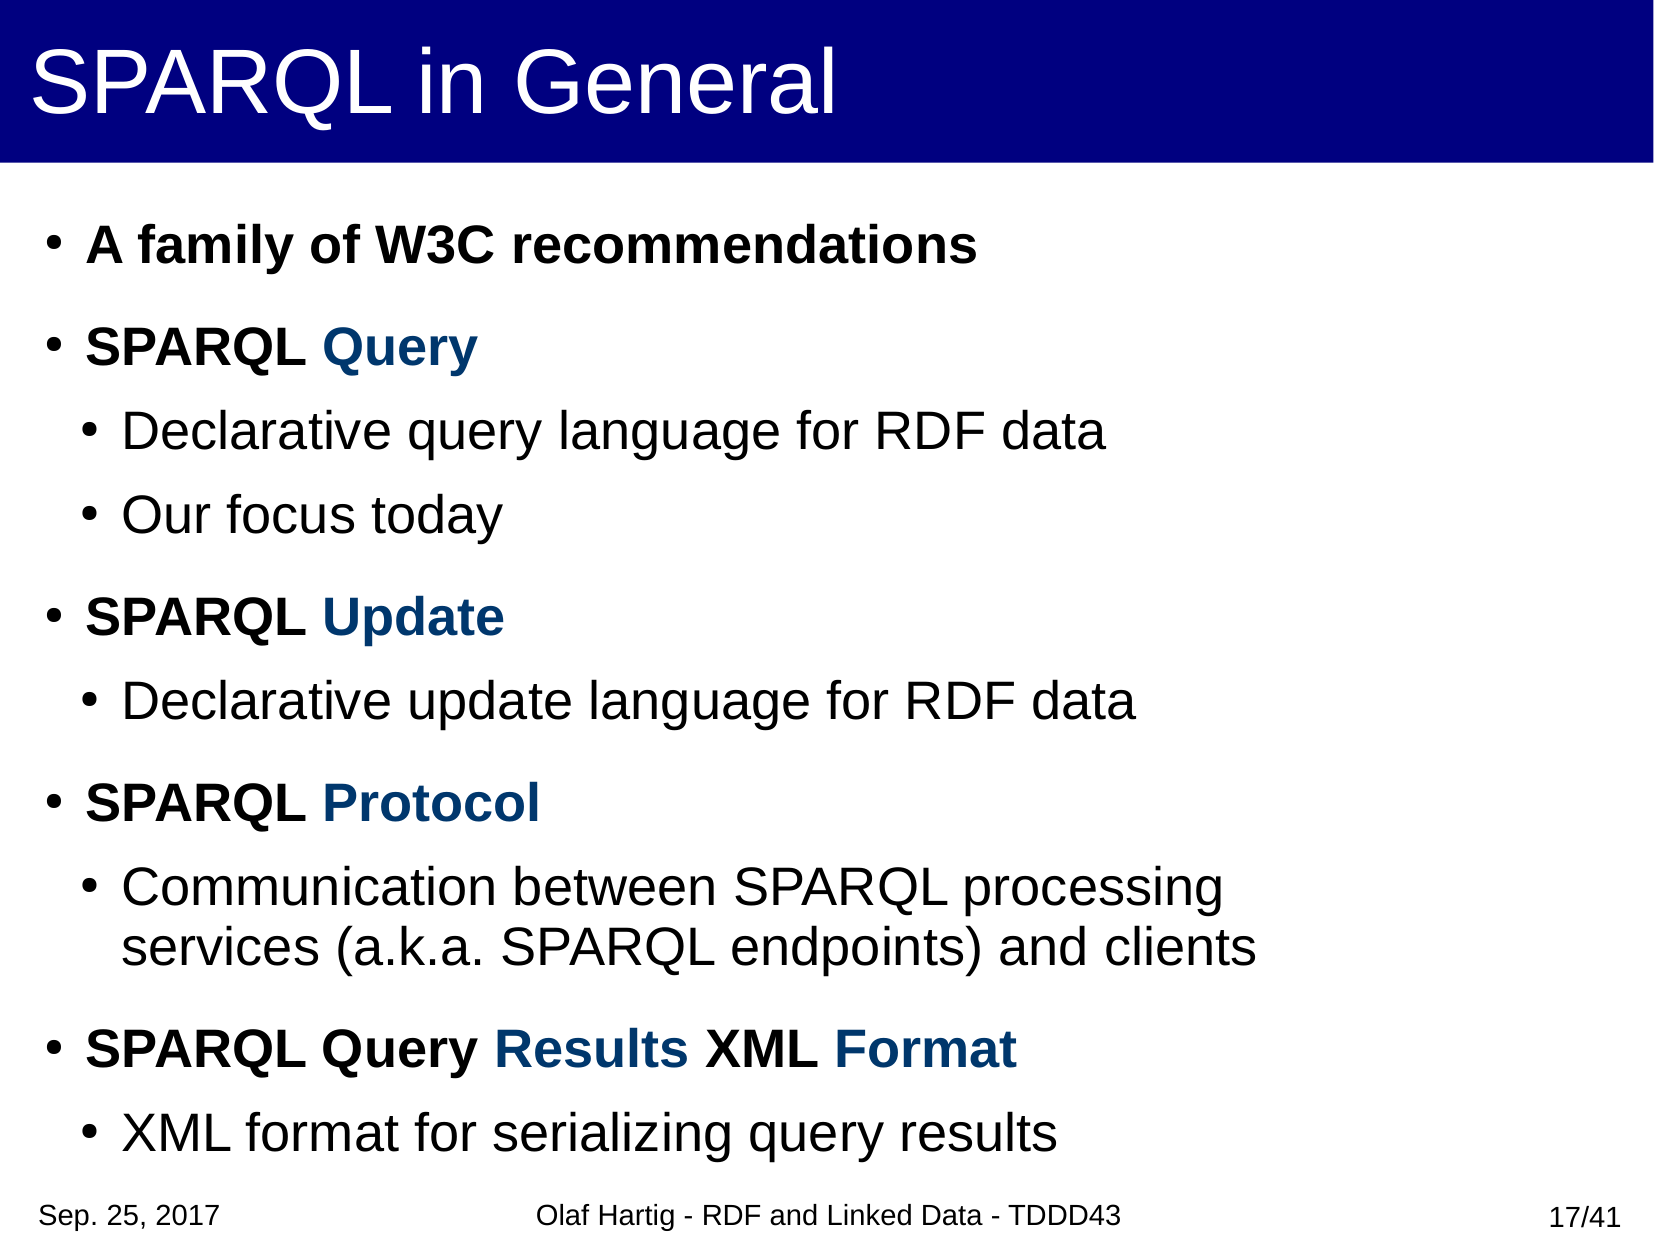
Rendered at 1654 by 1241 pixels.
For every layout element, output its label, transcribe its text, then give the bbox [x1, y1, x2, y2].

title SPARQL in General [0, 0, 1654, 163]
text_box A family of W3C recommendations SPARQL Query Declarative query language for RDF data Our focus today SPARQL Update Declarative update language for RDF data SPARQL Protocol Communication between SPARQL processing services (a.k.a. SPARQL endpoints) and clients SPARQL Query Results XML Format XML format for serializing query results [29, 206, 1625, 1171]
